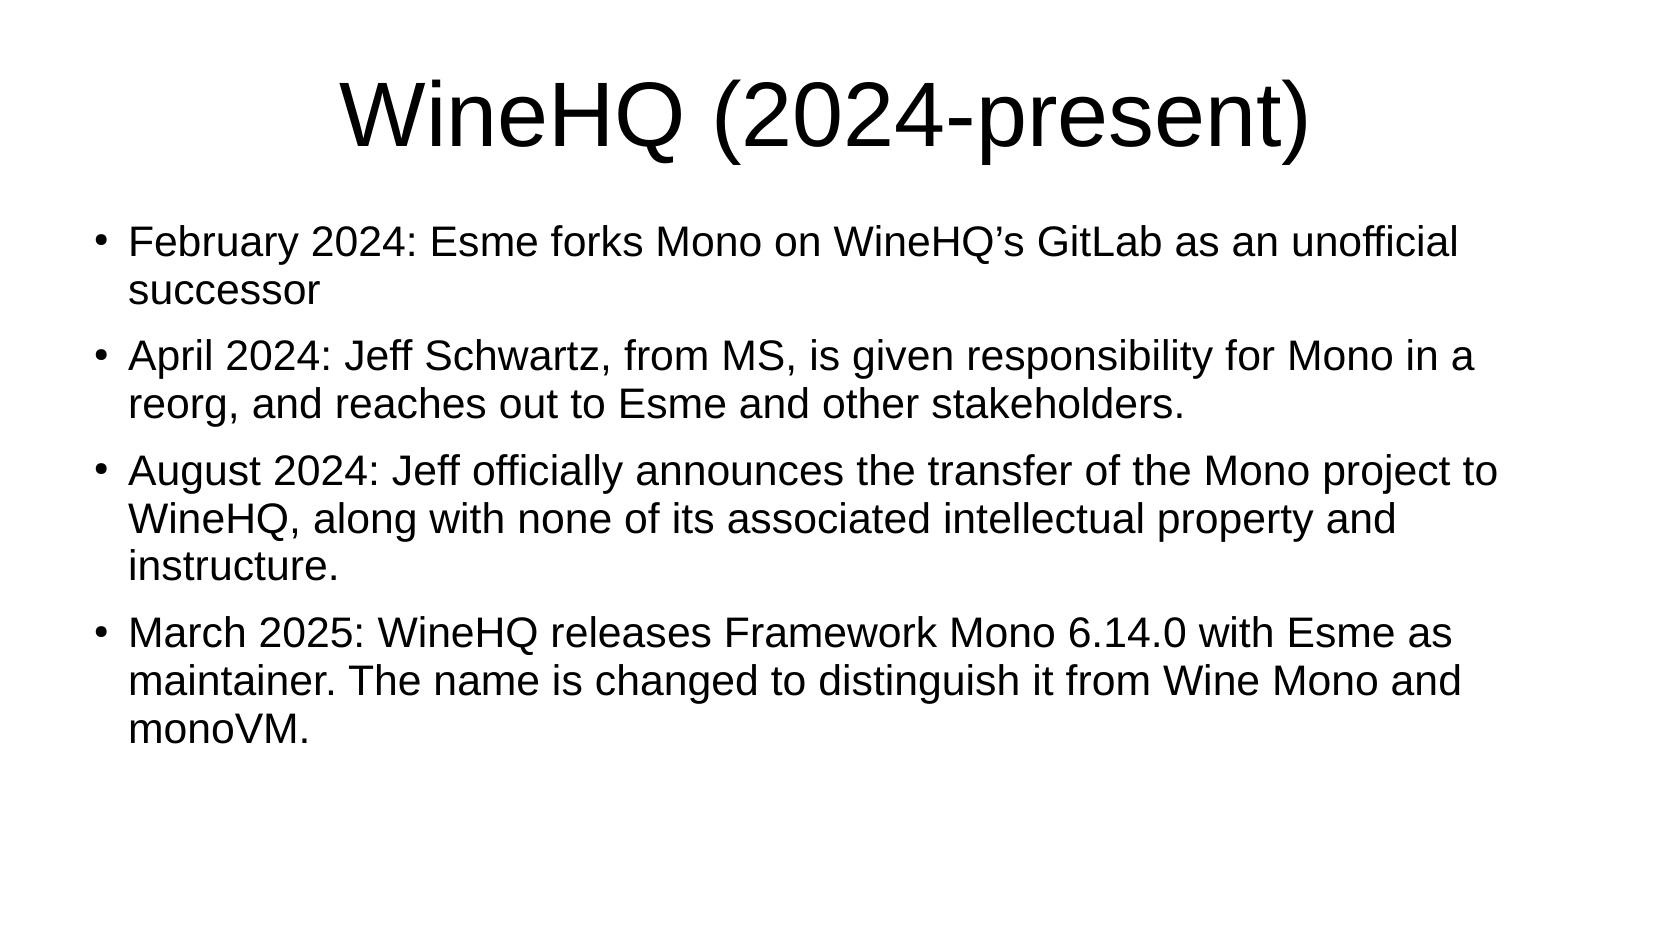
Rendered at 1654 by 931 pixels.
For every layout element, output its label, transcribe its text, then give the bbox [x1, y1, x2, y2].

title WineHQ (2024-present) [82, 37, 1571, 193]
list February 2024: Esme forks Mono on WineHQ’s GitLab as an unofficial successor April 2024: Jeff Schwartz, from MS, is given responsibility for Mono in a reorg, and reaches out to Esme and other stakeholders. August 2024: Jeff officially announces the transfer of the Mono project to WineHQ, along with none of its associated intellectual property and instructure. March 2025: WineHQ releases Framework Mono 6.14.0 with Esme as maintainer. The name is changed to distinguish it from Wine Mono and monoVM. [82, 217, 1571, 758]
